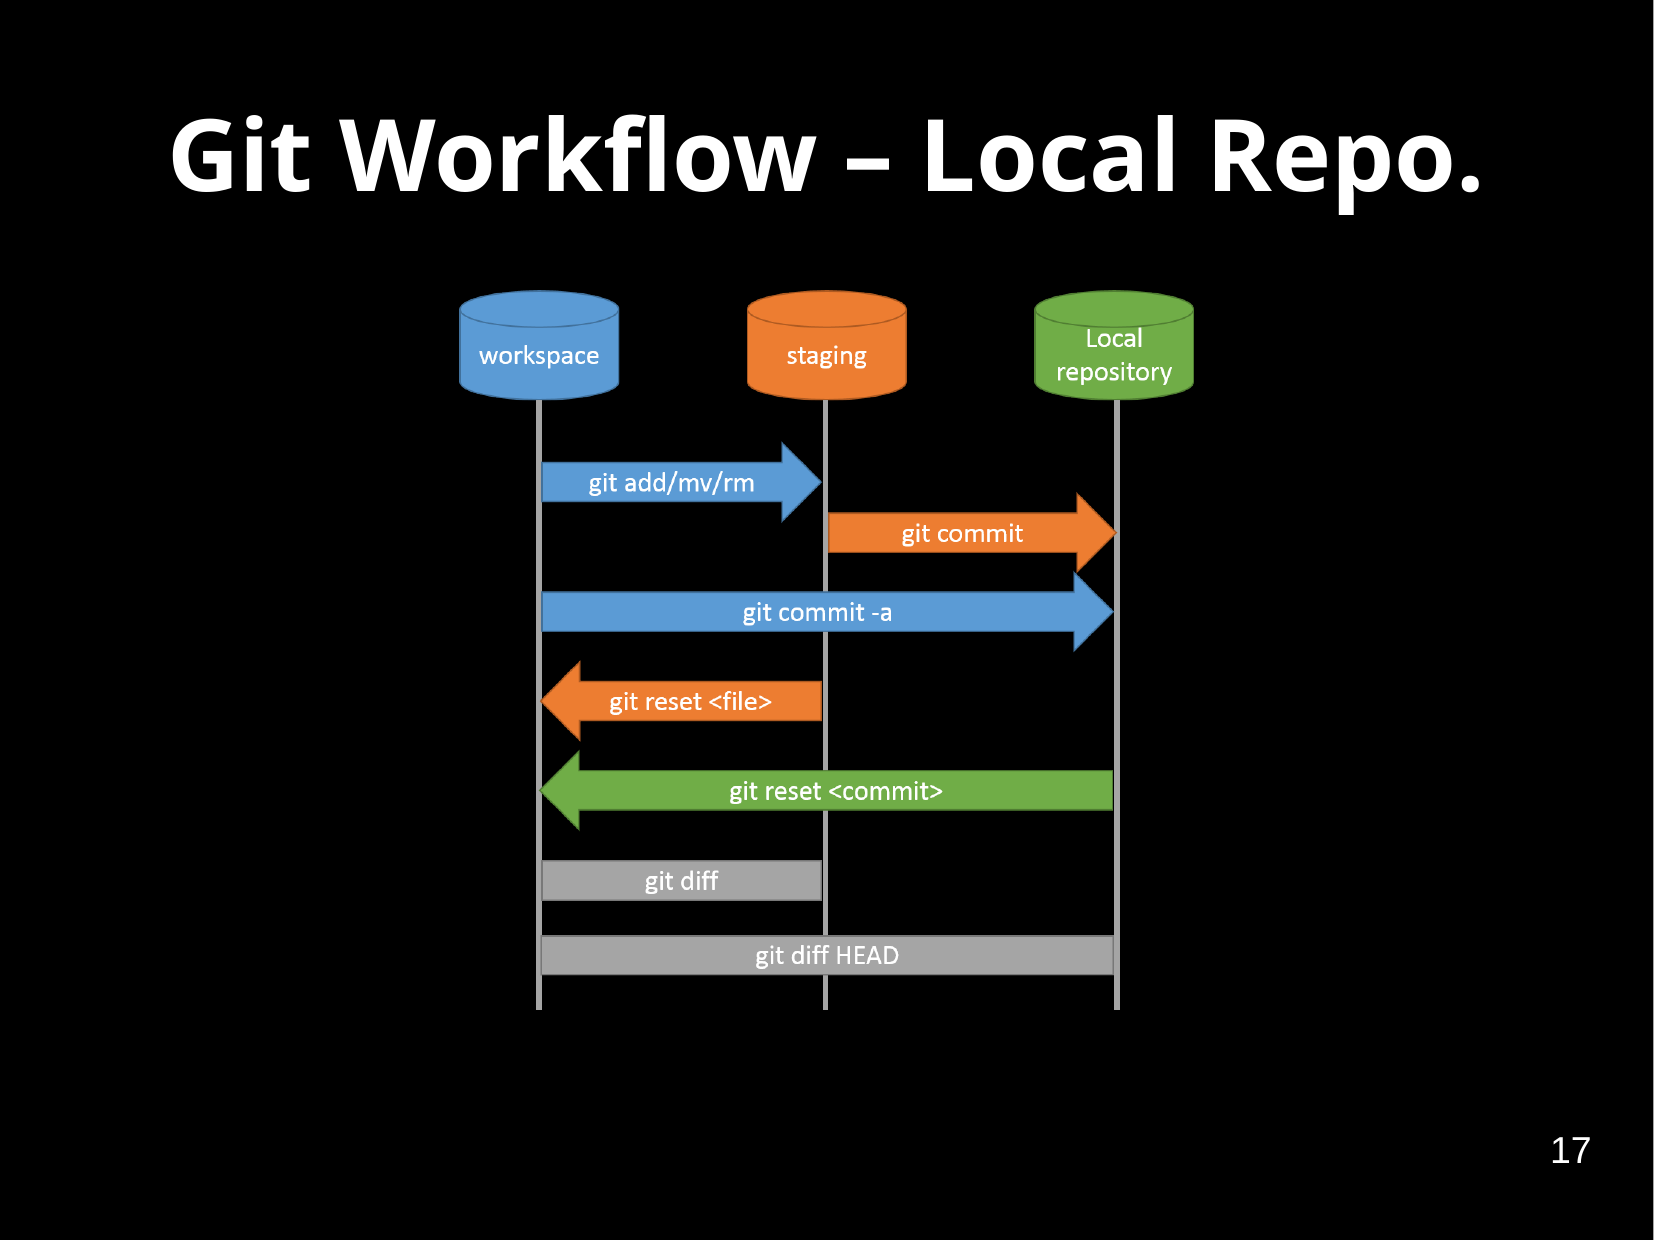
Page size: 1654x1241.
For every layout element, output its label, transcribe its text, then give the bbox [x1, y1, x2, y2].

picture [459, 290, 1194, 1010]
title Git Workflow – Local Repo. [82, 49, 1571, 257]
text_box 17 [1535, 1122, 1607, 1179]
